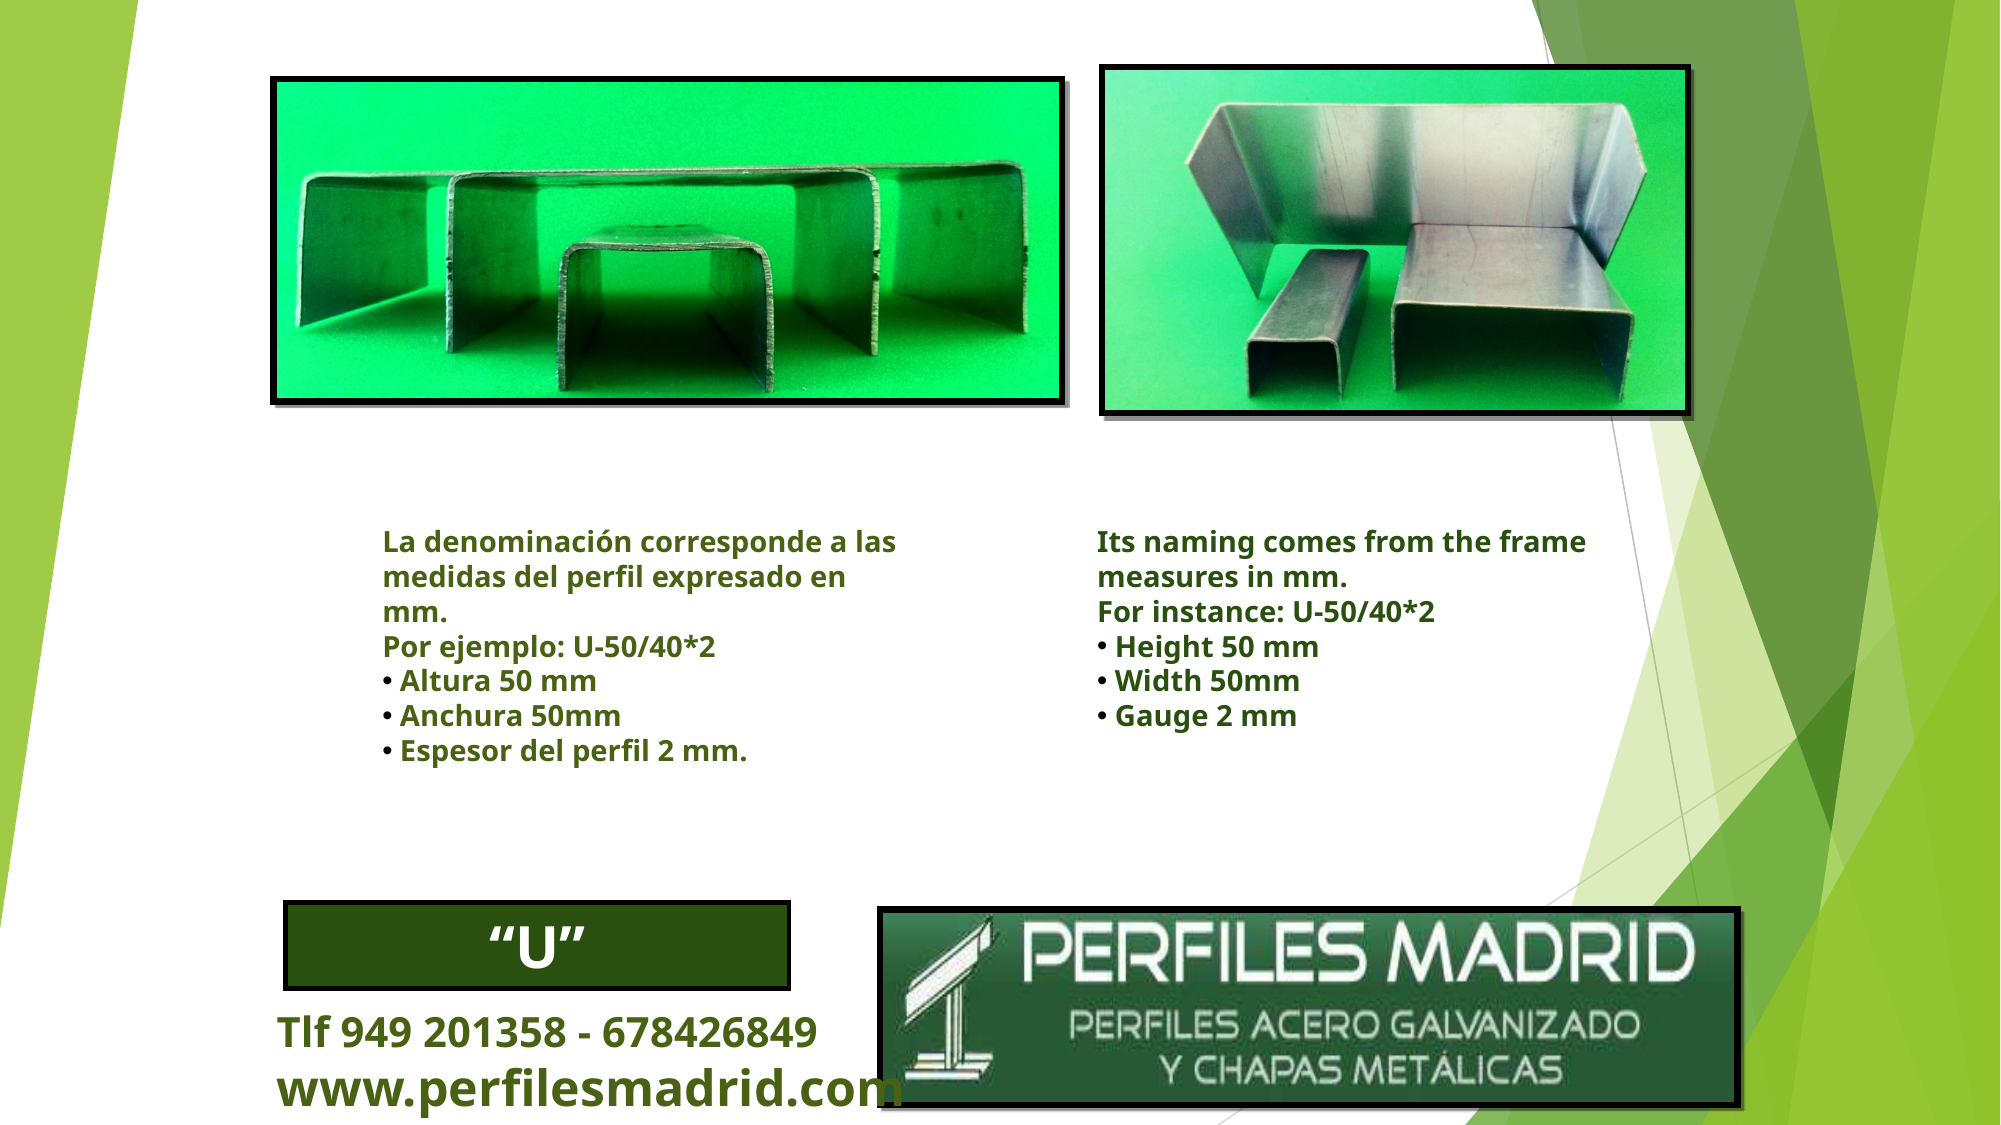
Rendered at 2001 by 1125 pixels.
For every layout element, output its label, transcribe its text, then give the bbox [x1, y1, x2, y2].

text_box Tlf 949 201358 - 678426849 www.perfilesmadrid.com [261, 998, 1621, 1125]
text_box La denominación corresponde a las medidas del perfil expresado en mm. Por ejemplo: U-50/40*2 Altura 50 mm Anchura 50mm Espesor del perfil 2 mm. [367, 480, 930, 744]
picture [1105, 70, 1686, 411]
text_box “U” [285, 902, 790, 989]
picture [276, 82, 1059, 399]
picture [882, 912, 1735, 1102]
text_box Its naming comes from the frame measures in mm. For instance: U-50/40*2 Height 50 mm Width 50mm Gauge 2 mm [1082, 480, 1645, 774]
